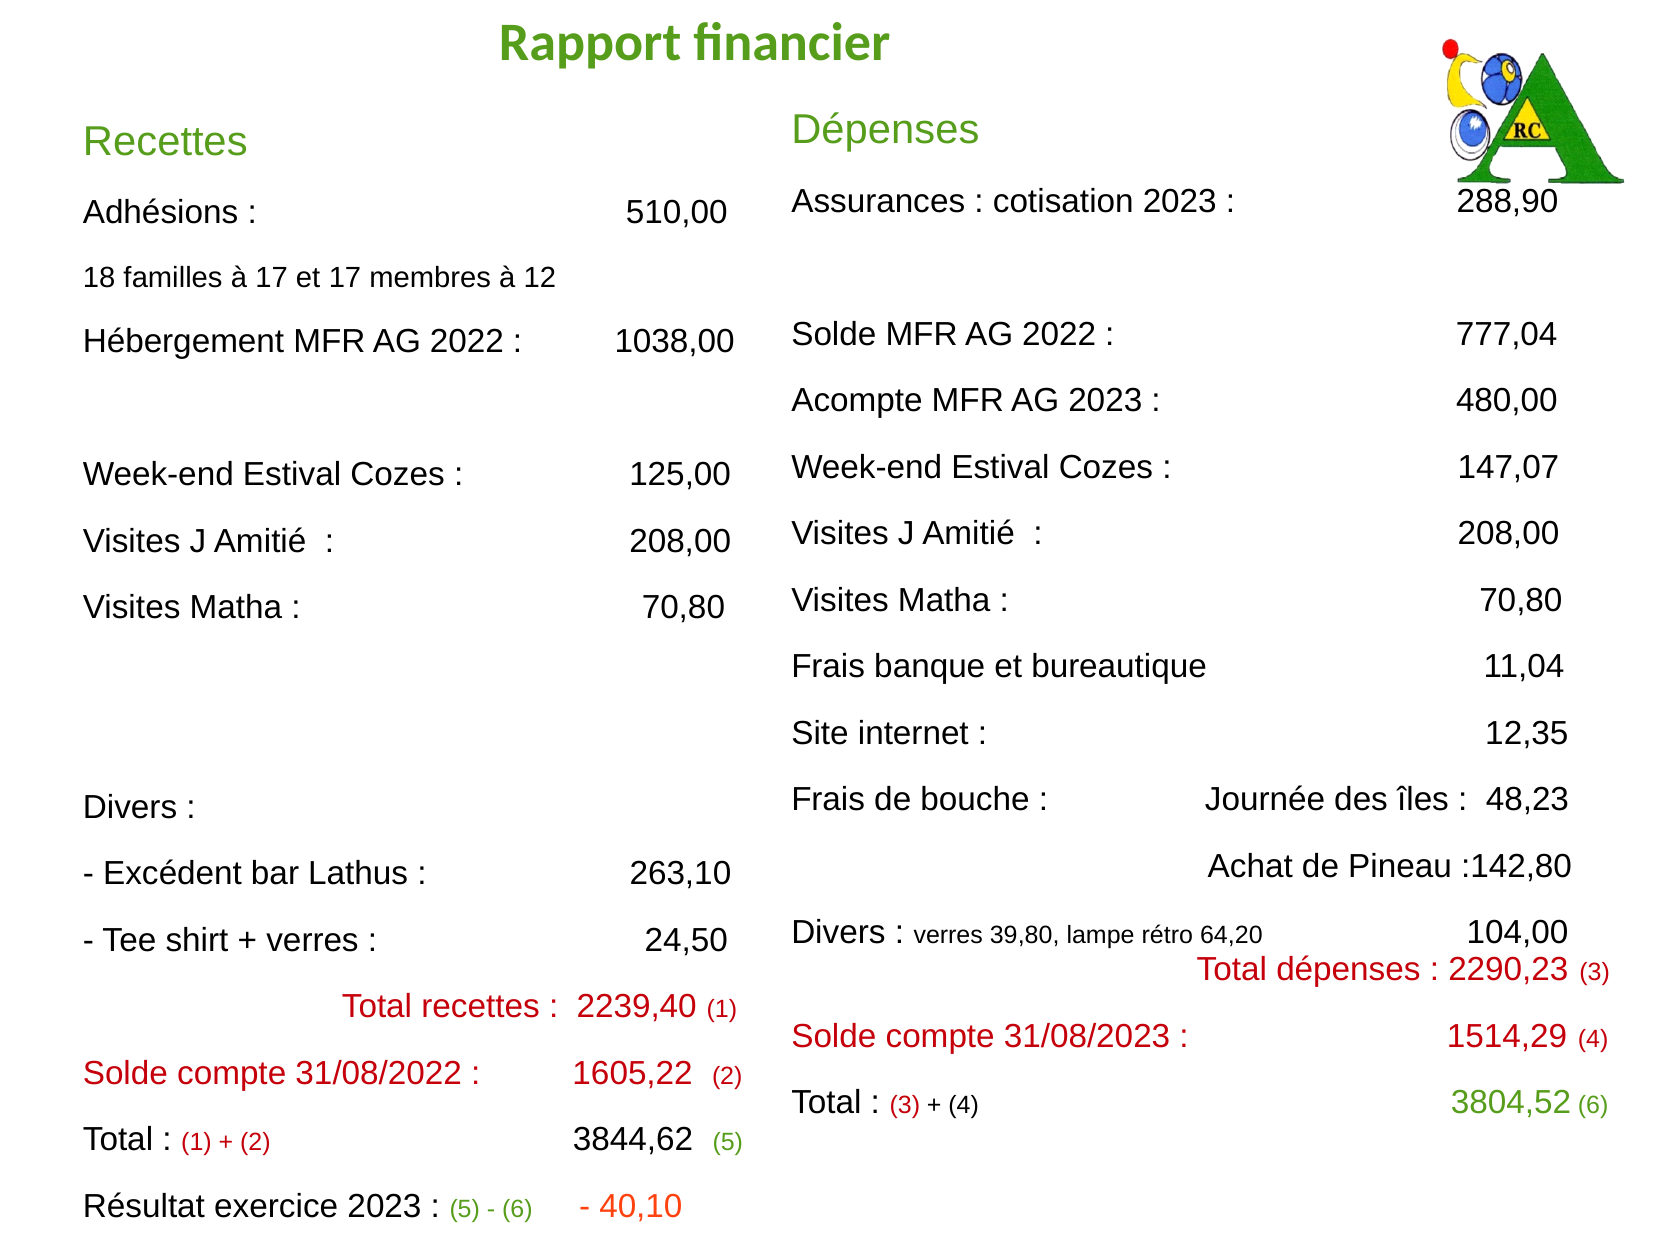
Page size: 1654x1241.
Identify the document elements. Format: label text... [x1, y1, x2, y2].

list Recettes Adhésions : 510,00 18 familles à 17 et 17 membres à 12 Hébergement MFR AG 2022 : 1038,00 Week-end Estival Cozes : 125,00 Visites J Amitié : 208,00 Visites Matha : 70,80 Divers : - Excédent bar Lathus : 263,10 - Tee shirt + verres : 24,50 Total recettes : 2239,40 (1) Solde compte 31/08/2022 : 1605,22 (2) Total : (1) + (2) 3844,62 (5) Résultat exercice 2023 : (5) - (6) - 40,10 [82, 118, 791, 1241]
list Dépenses Assurances : cotisation 2023 : 288,90 Solde MFR AG 2022 : 777,04 Acompte MFR AG 2023 : 480,00 Week-end Estival Cozes : 147,07 Visites J Amitié : 208,00 Visites Matha : 70,80 Frais banque et bureautique 11,04 Site internet : 12,35 Frais de bouche : Journée des îles : 48,23 Achat de Pineau :142,80 Divers : verres 39,80, lampe rétro 64,20 104,00 Total dépenses : 2290,23 (3) Solde compte 31/08/2023 : 1514,29 (4) Total : (3) + (4) 3804,52 (6) [791, 106, 1642, 1241]
text_box Rapport financier [484, 11, 1066, 166]
picture [1440, 35, 1629, 187]
